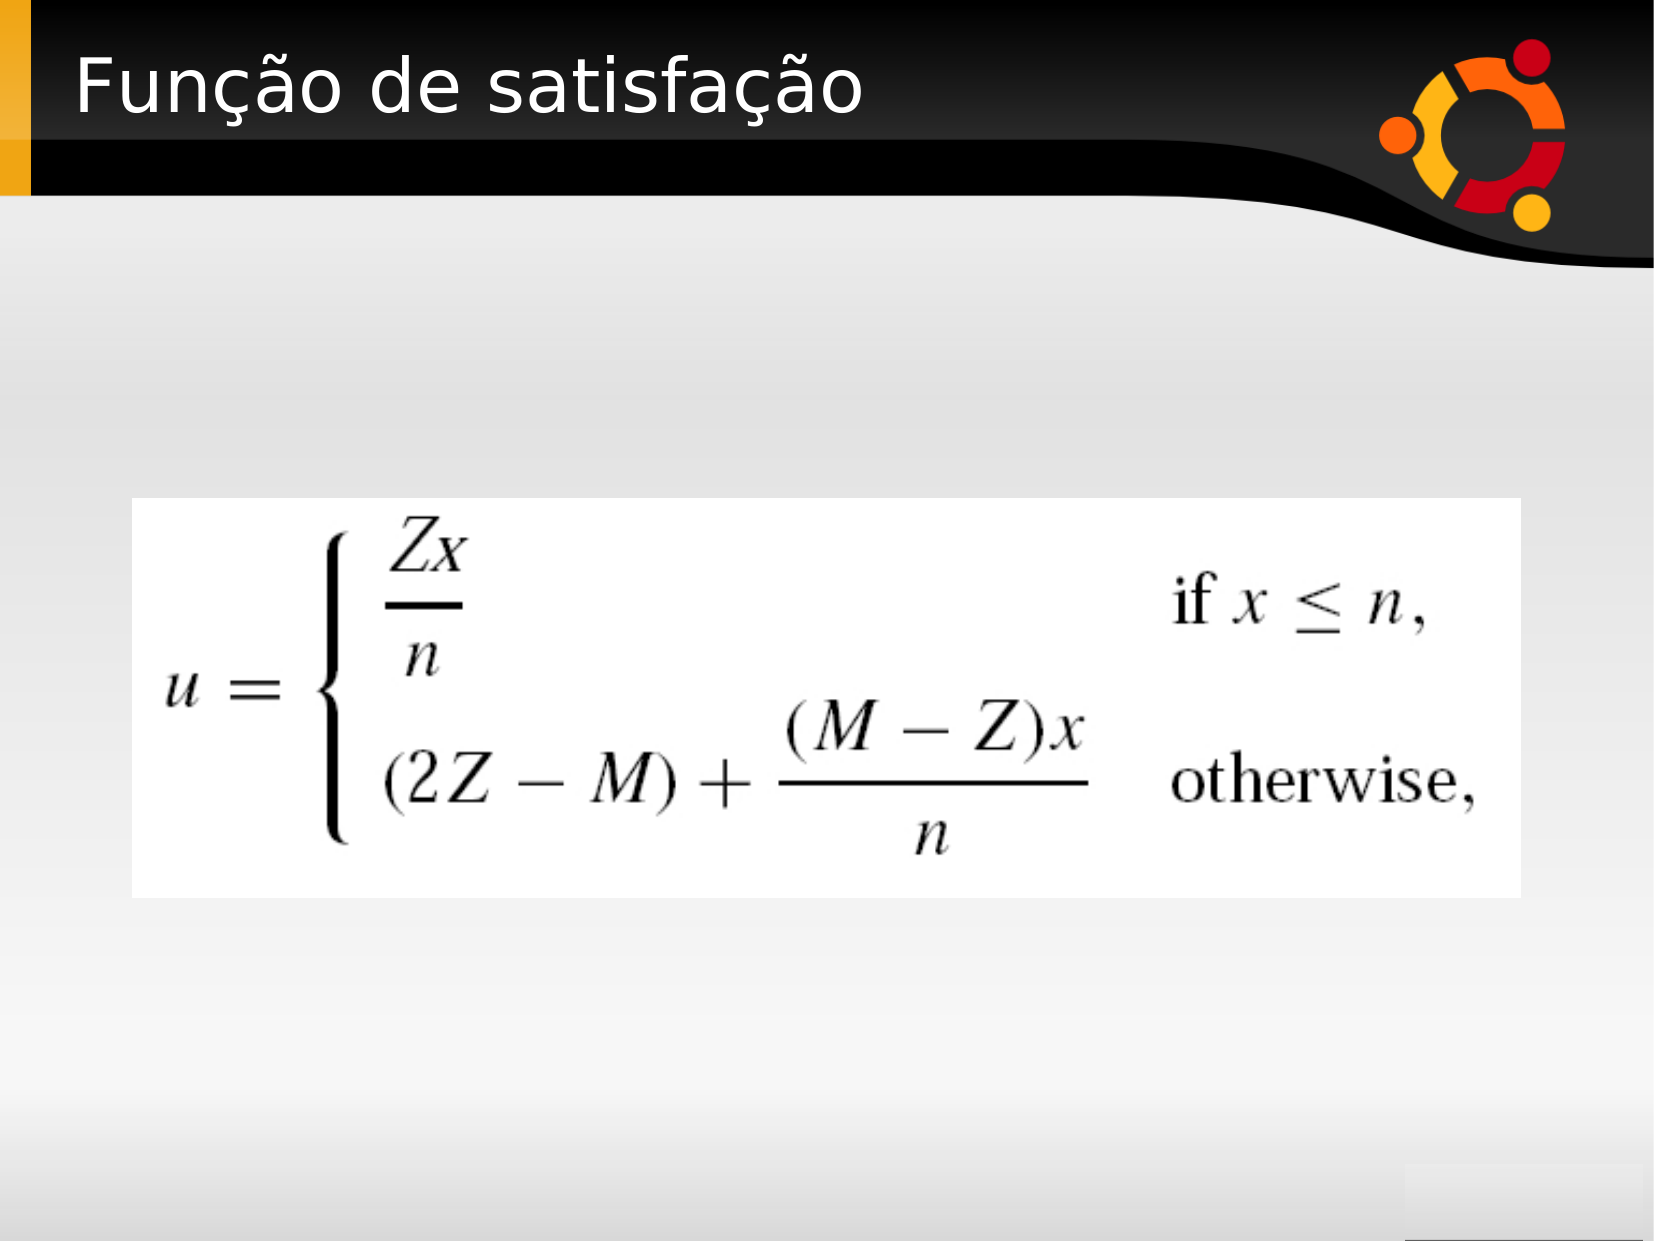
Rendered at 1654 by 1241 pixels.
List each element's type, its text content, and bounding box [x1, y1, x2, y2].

text_box Função de satisfação [59, 35, 1418, 138]
text_box [88, 383, 1388, 1063]
picture [0, 0, 1654, 1241]
